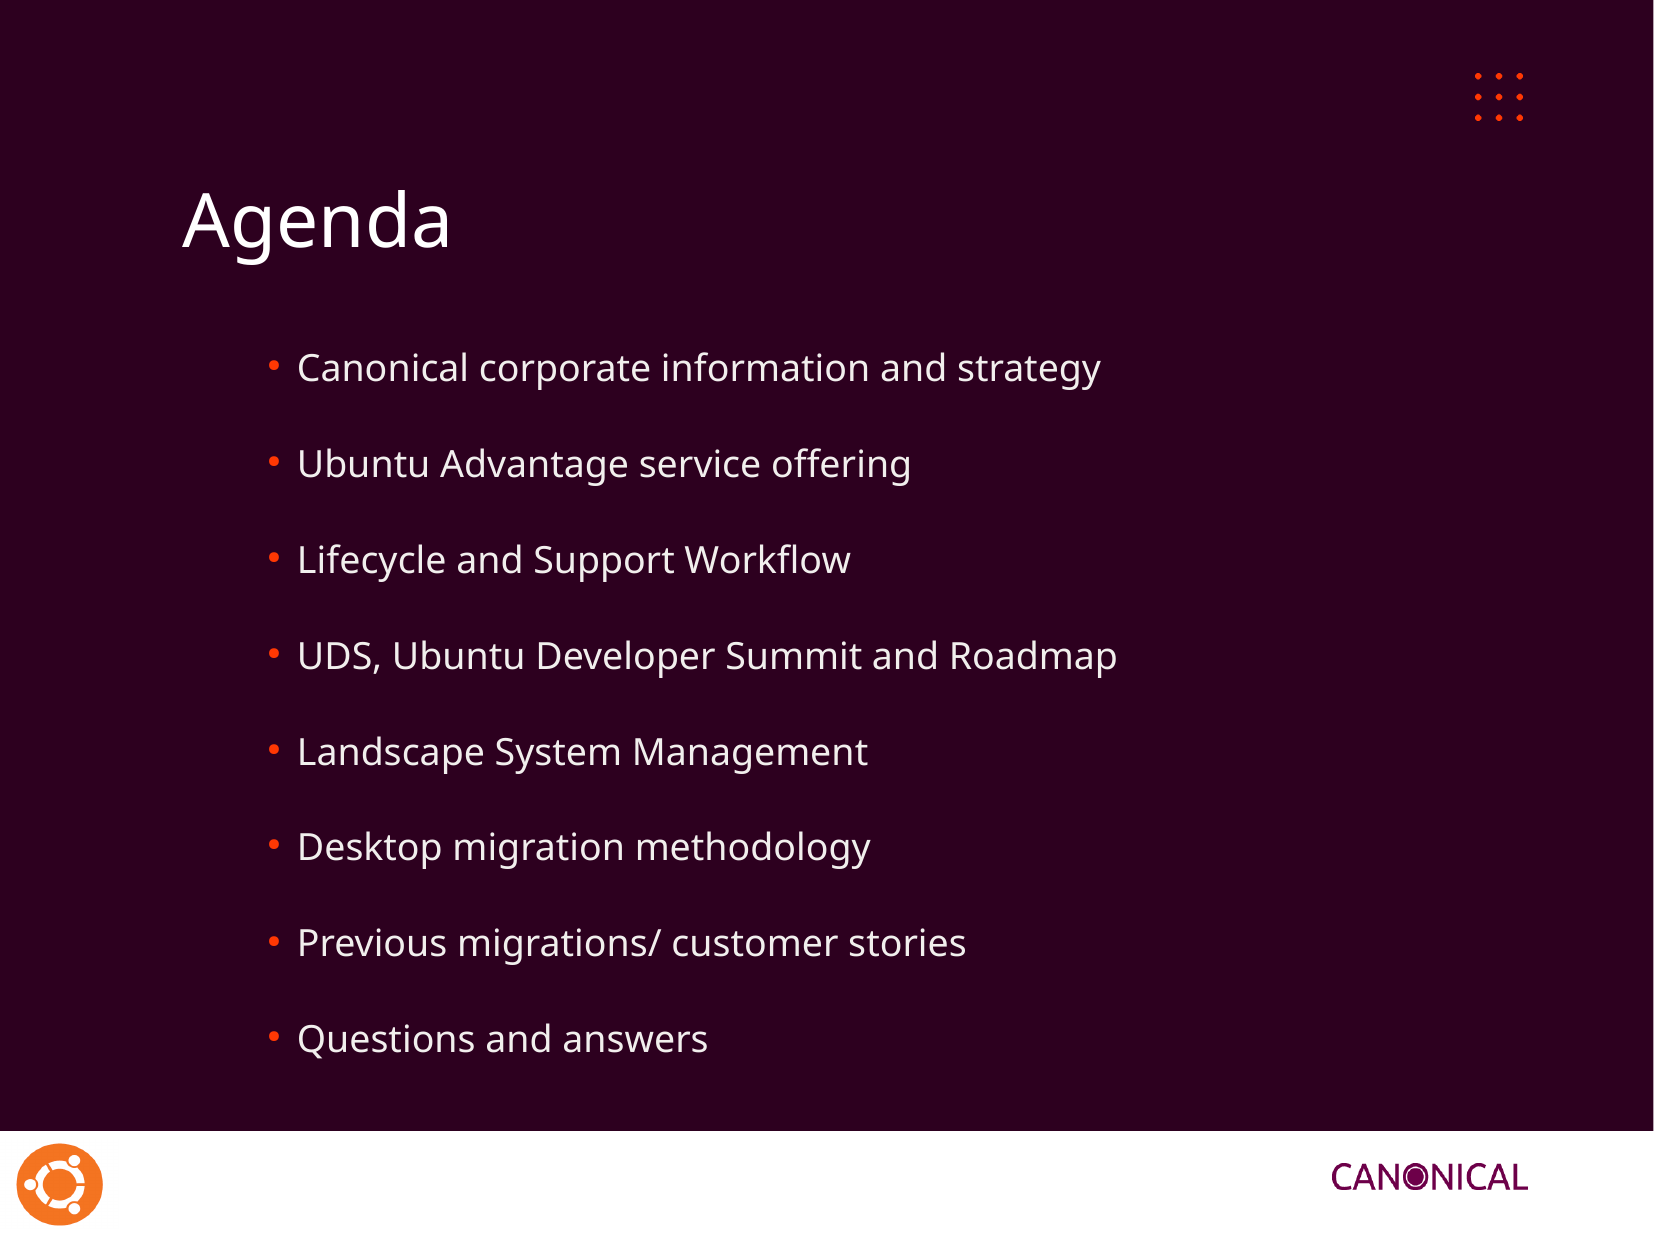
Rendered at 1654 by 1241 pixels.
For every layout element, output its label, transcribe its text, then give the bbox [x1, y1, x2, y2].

text_box Canonical corporate information and strategy Ubuntu Advantage service offering Lifecycle and Support Workflow UDS, Ubuntu Developer Summit and Roadmap Landscape System Management Desktop migration methodology Previous migrations/ customer stories Questions and answers [252, 318, 1211, 969]
picture [0, 1139, 119, 1229]
text_box Agenda [167, 159, 460, 259]
picture [0, 0, 1654, 1131]
picture [1332, 1163, 1528, 1190]
